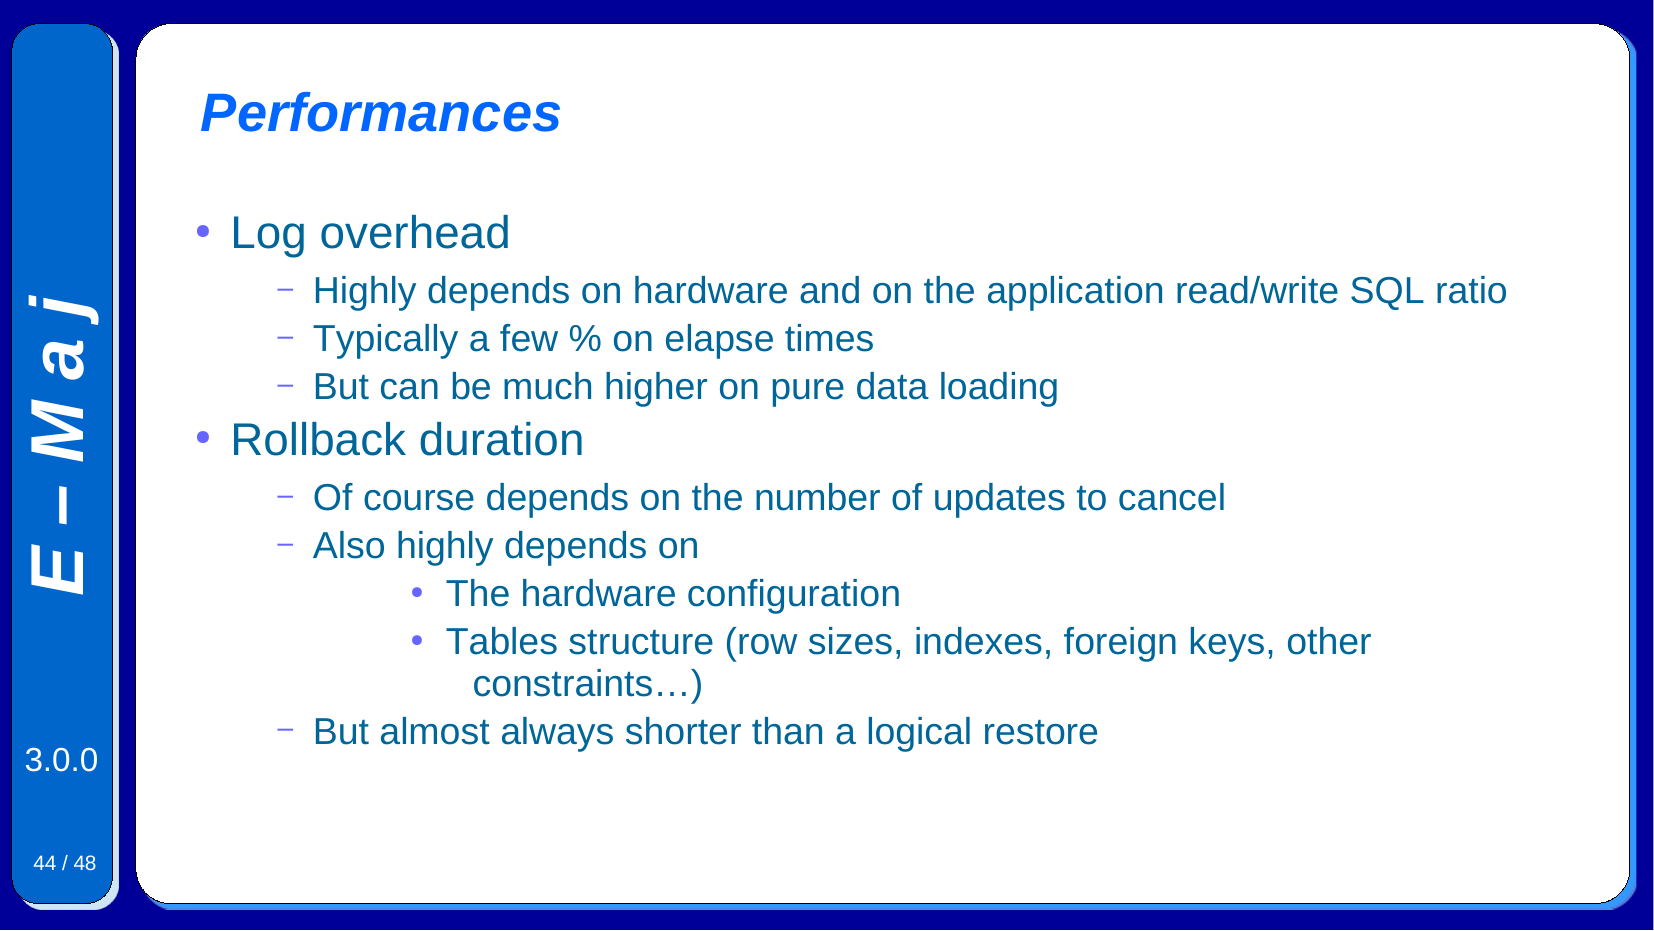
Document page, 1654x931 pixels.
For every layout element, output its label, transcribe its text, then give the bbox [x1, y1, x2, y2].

title Performances [200, 34, 1575, 191]
list Log overhead Highly depends on hardware and on the application read/write SQL ratio Typically a few % on elapse times But can be much higher on pure data loading Rollback duration Of course depends on the number of updates to cancel Also highly depends on The hardware configuration Tables structure (row sizes, indexes, foreign keys, other constraints…) But almost always shorter than a logical restore [177, 206, 1587, 827]
